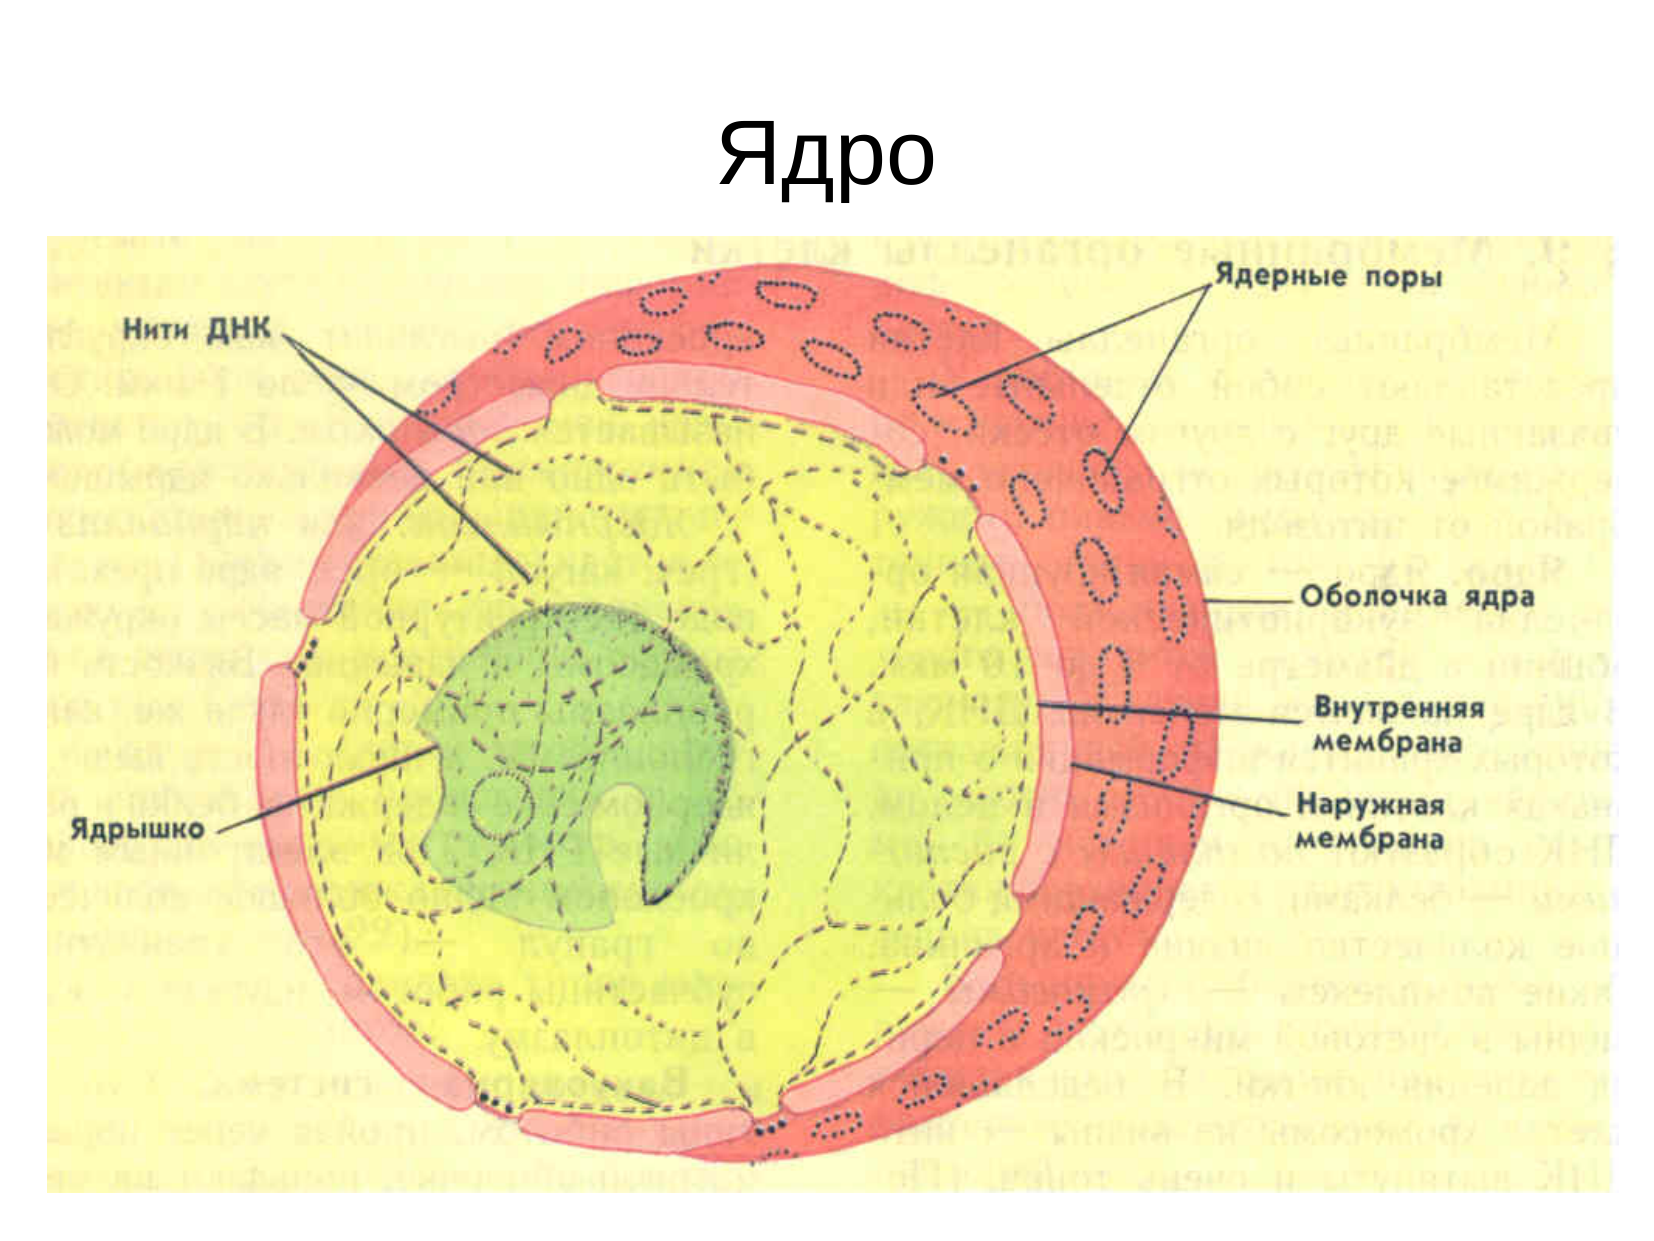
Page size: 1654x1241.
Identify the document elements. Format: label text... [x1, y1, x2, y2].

title Ядро [82, 49, 1571, 236]
picture [47, 236, 1619, 1193]
